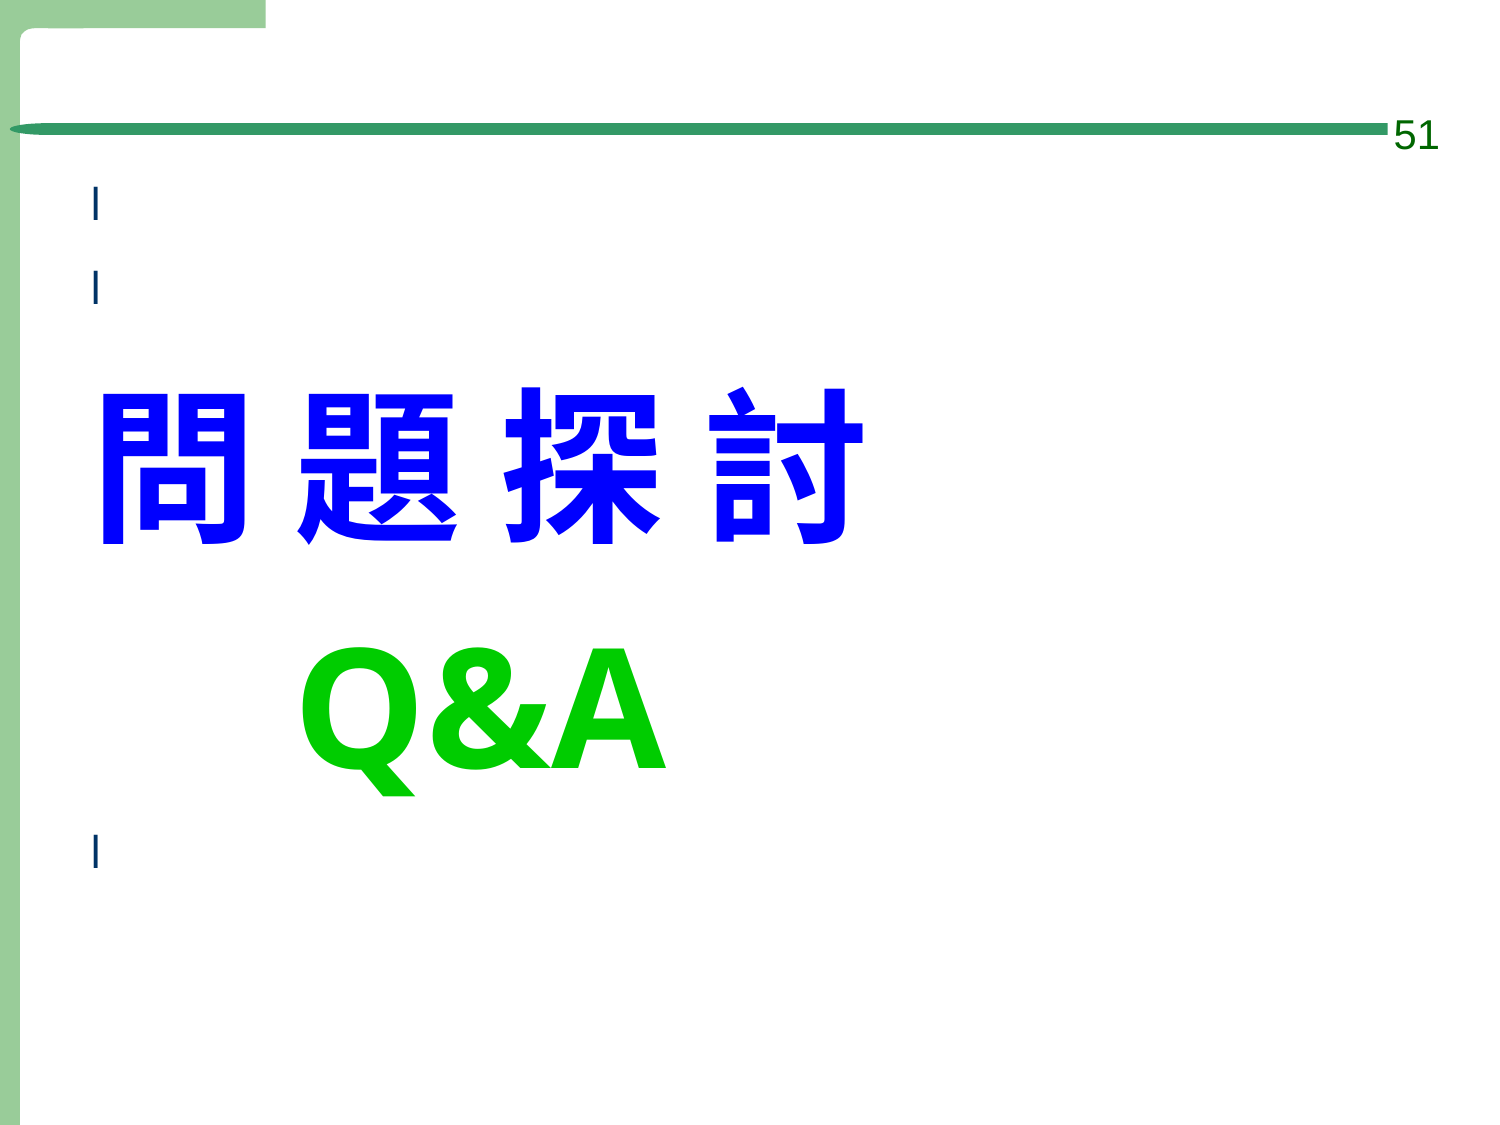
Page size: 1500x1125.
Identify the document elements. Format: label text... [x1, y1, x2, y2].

text_box [1378, 90, 1491, 166]
list 問 題 探 討 Q&A [75, 160, 1426, 1005]
